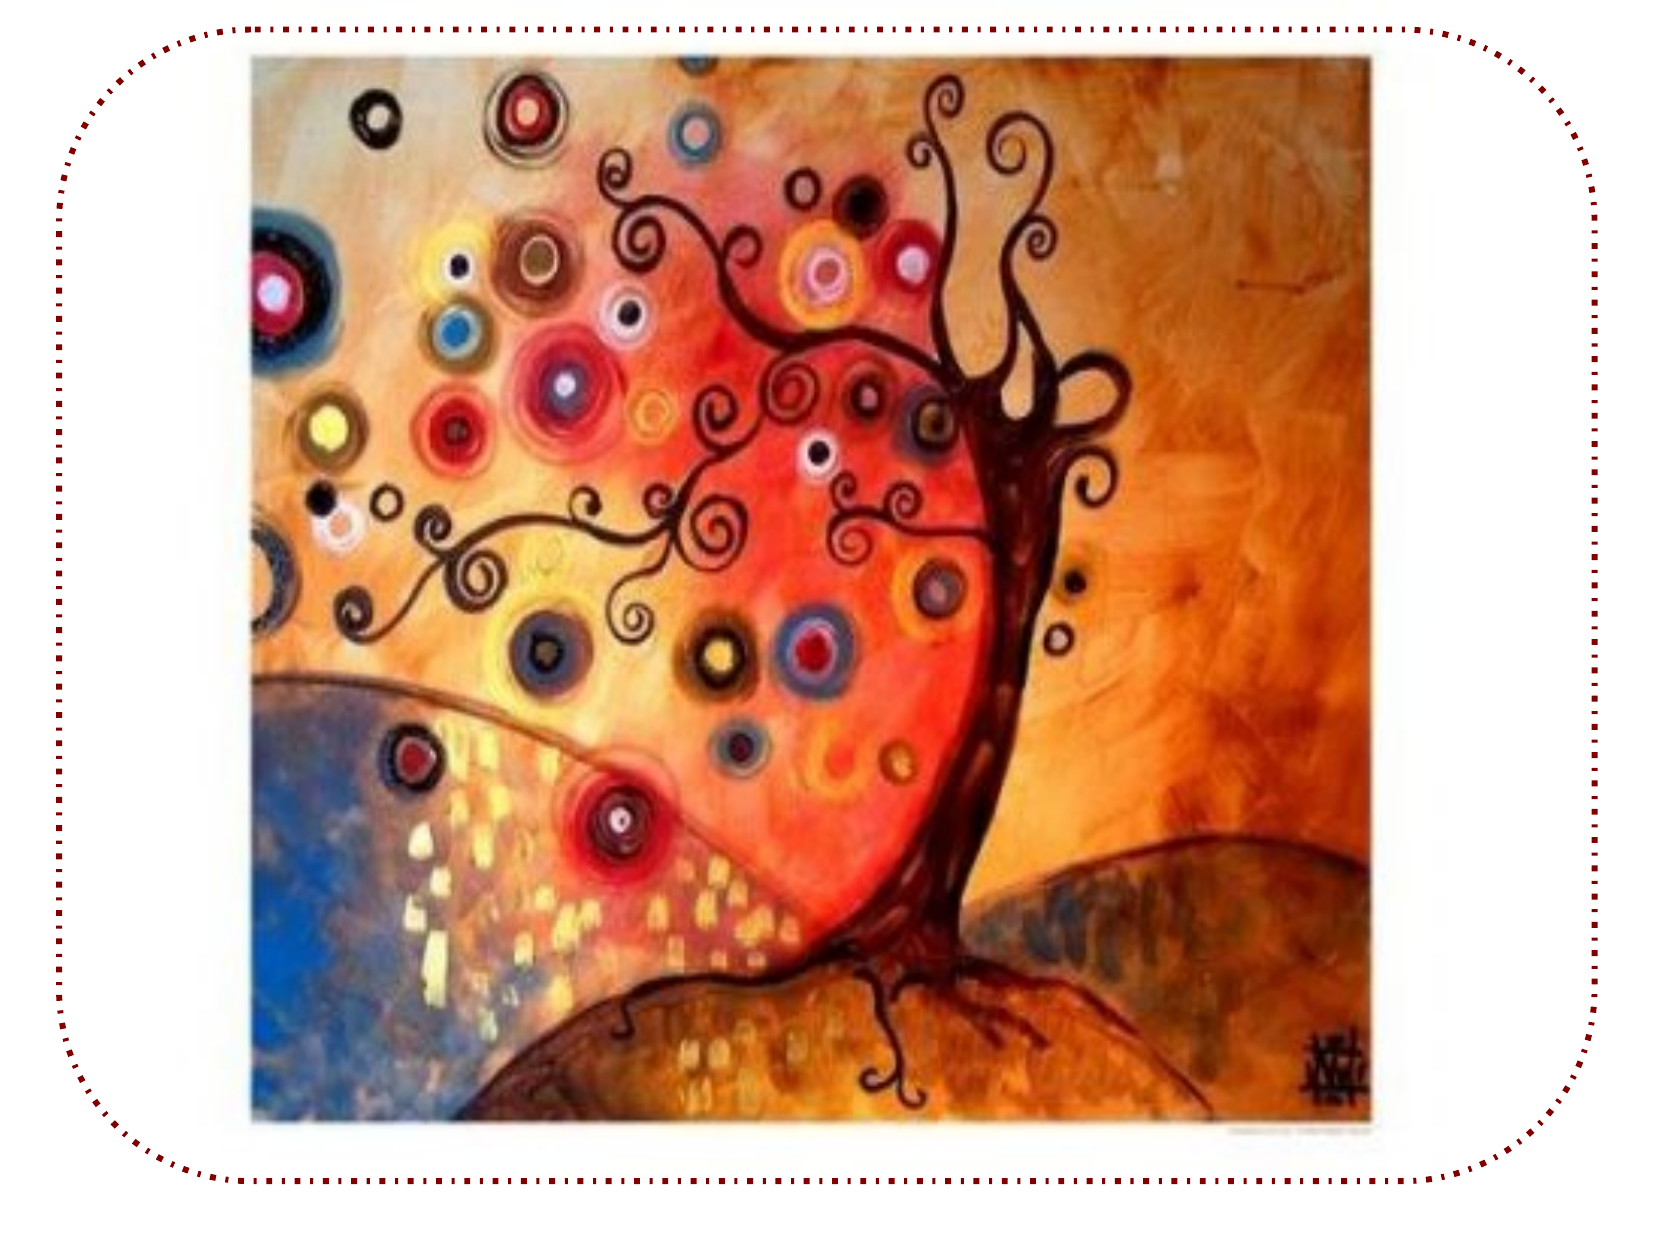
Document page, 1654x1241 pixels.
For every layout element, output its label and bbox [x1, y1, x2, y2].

picture [177, 0, 1447, 1182]
